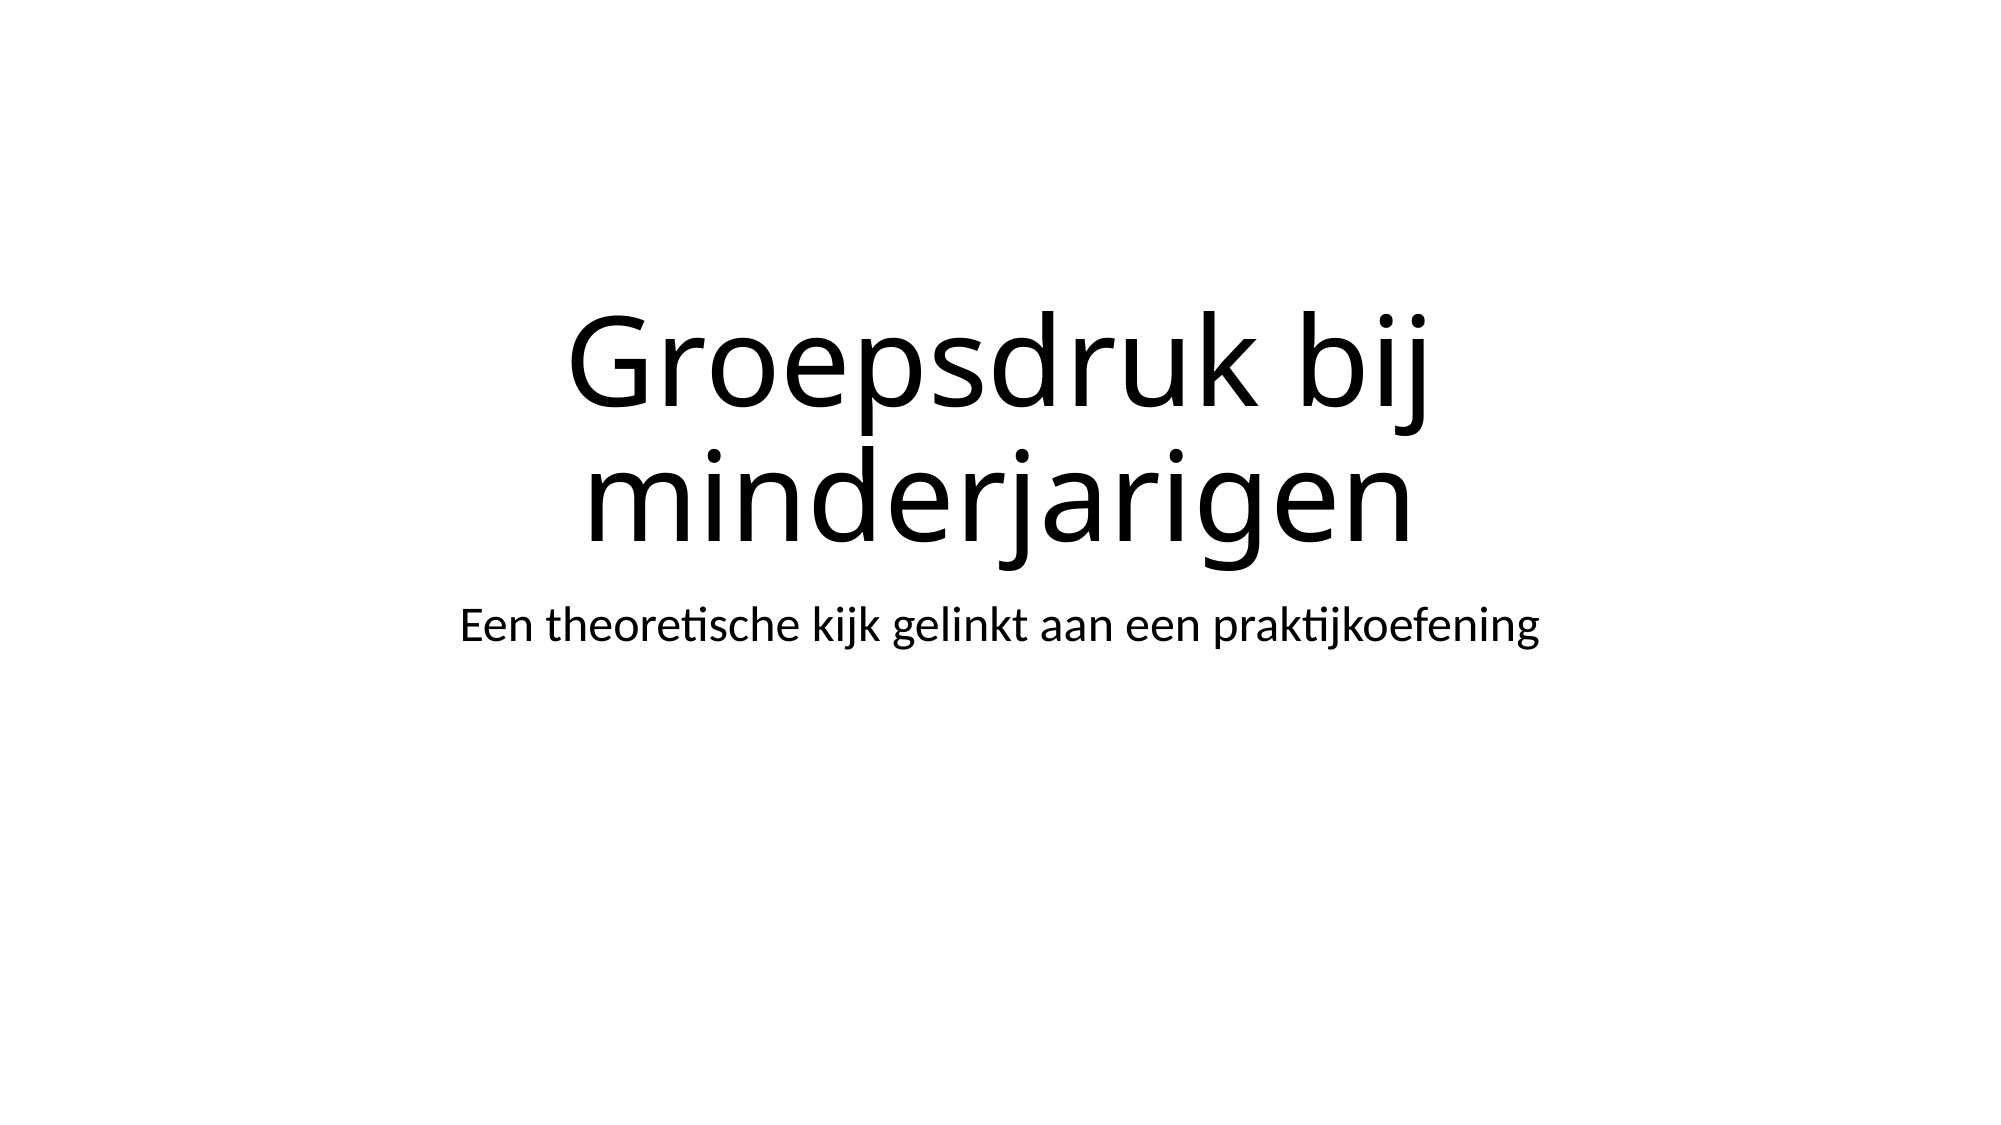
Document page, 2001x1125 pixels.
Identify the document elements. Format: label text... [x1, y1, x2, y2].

title Groepsdruk bij minderjarigen [249, 184, 1750, 576]
subtitle Een theoretische kijk gelinkt aan een praktijkoefening [249, 590, 1750, 863]
